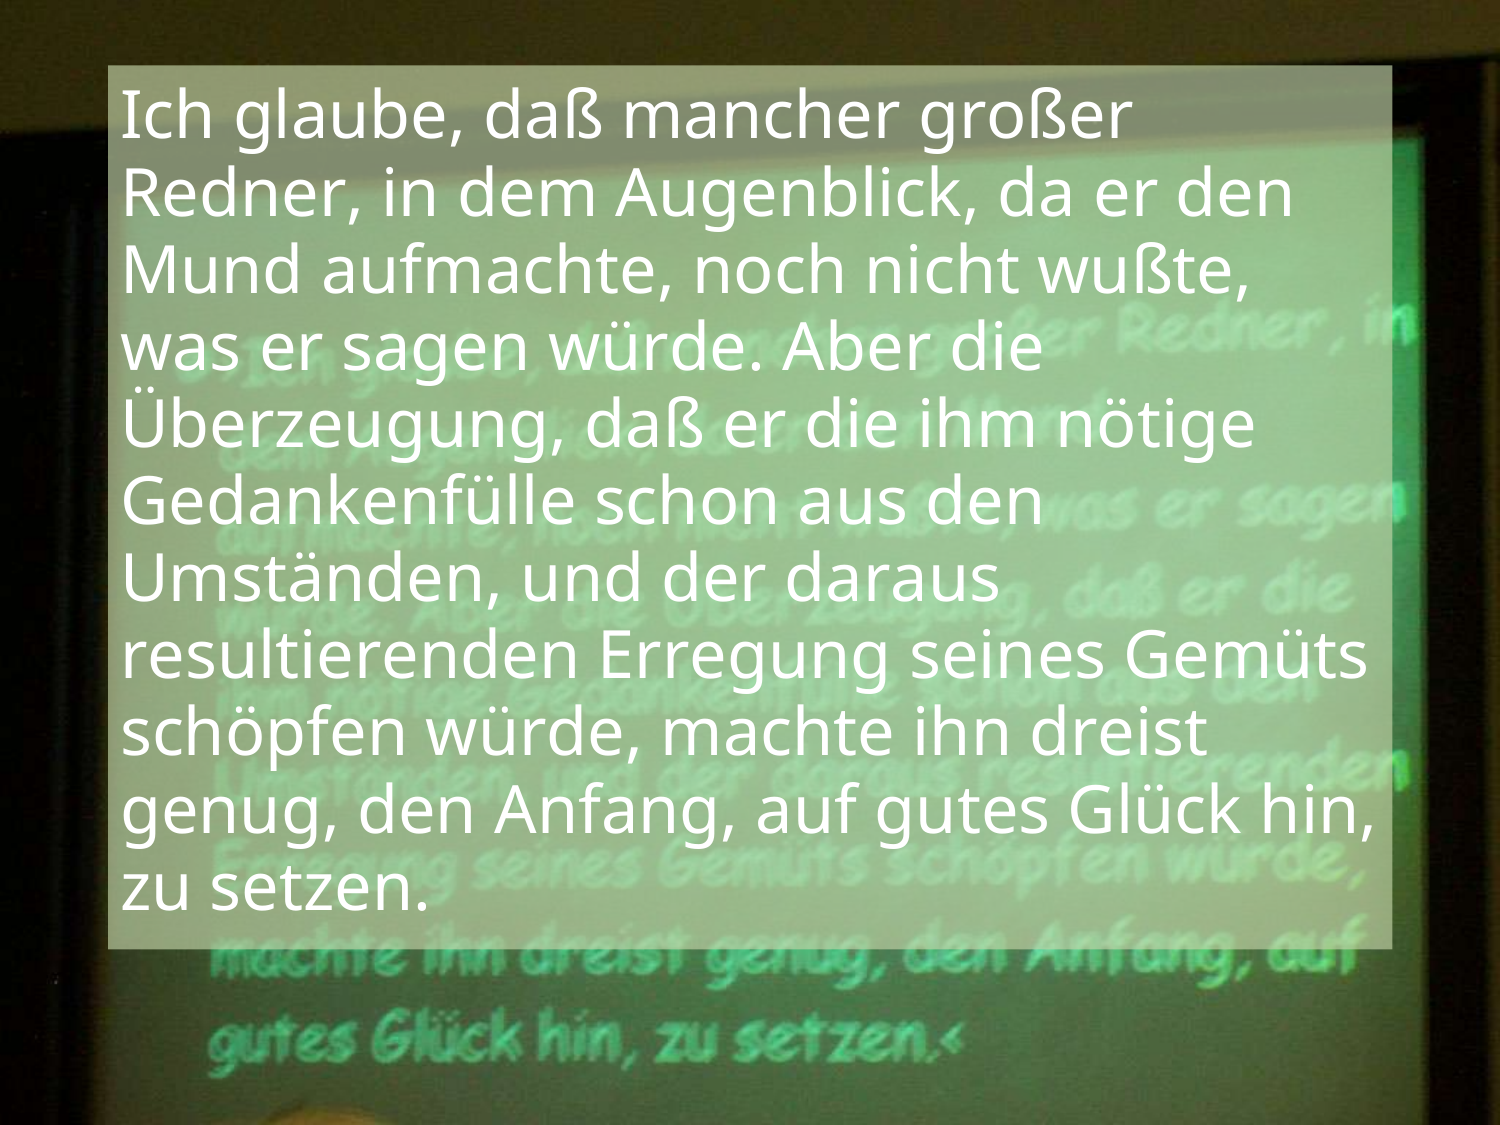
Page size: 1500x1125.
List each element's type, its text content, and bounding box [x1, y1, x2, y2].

text_box Ich glaube, daß mancher großer Redner, in dem Augenblick, da er den Mund aufmachte, noch nicht wußte, was er sagen würde. Aber die Überzeugung, daß er die ihm nötige Gedankenfülle schon aus den Umständen, und der daraus resultierenden Erregung seines Gemüts schöpfen würde, machte ihn dreist genug, den Anfang, auf gutes Glück hin, zu setzen. [108, 65, 1393, 908]
picture [0, 0, 1500, 1125]
